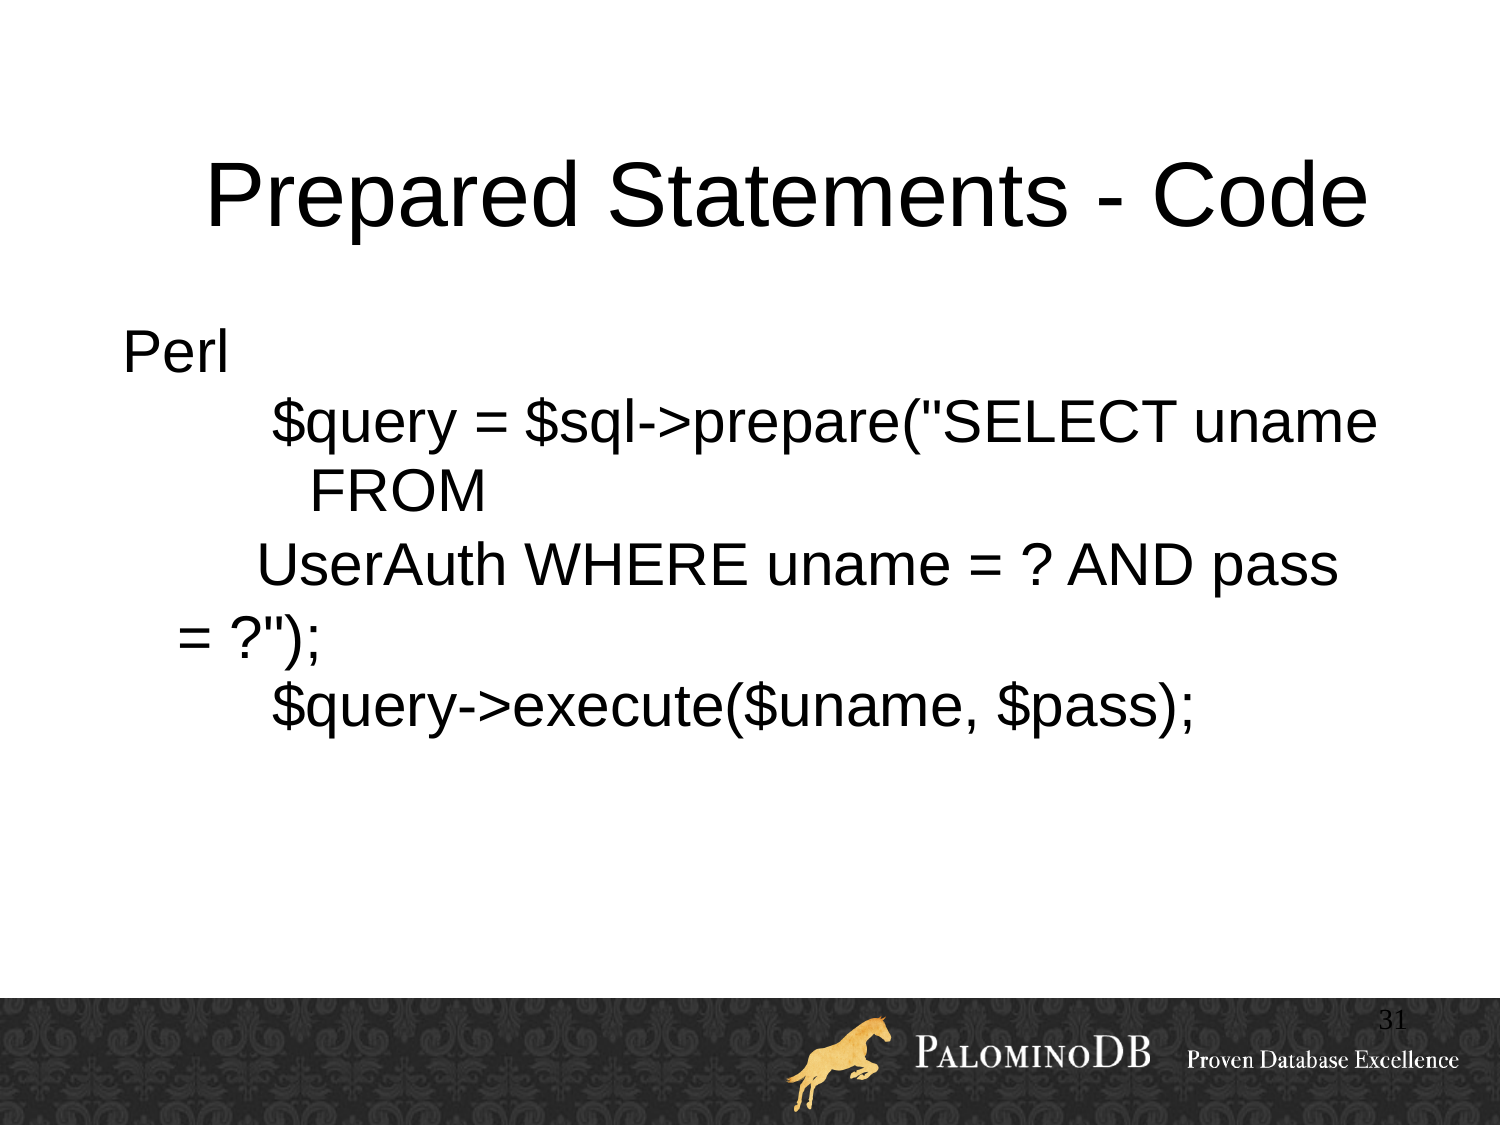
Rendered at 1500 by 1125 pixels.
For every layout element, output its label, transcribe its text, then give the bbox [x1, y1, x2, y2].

subtitle Perl $query = $sql->prepare("SELECT uname FROM UserAuth WHERE uname = ? AND pass = ?"); $query->execute($uname, $pass); [122, 105, 1471, 1094]
picture [0, 998, 1500, 1125]
